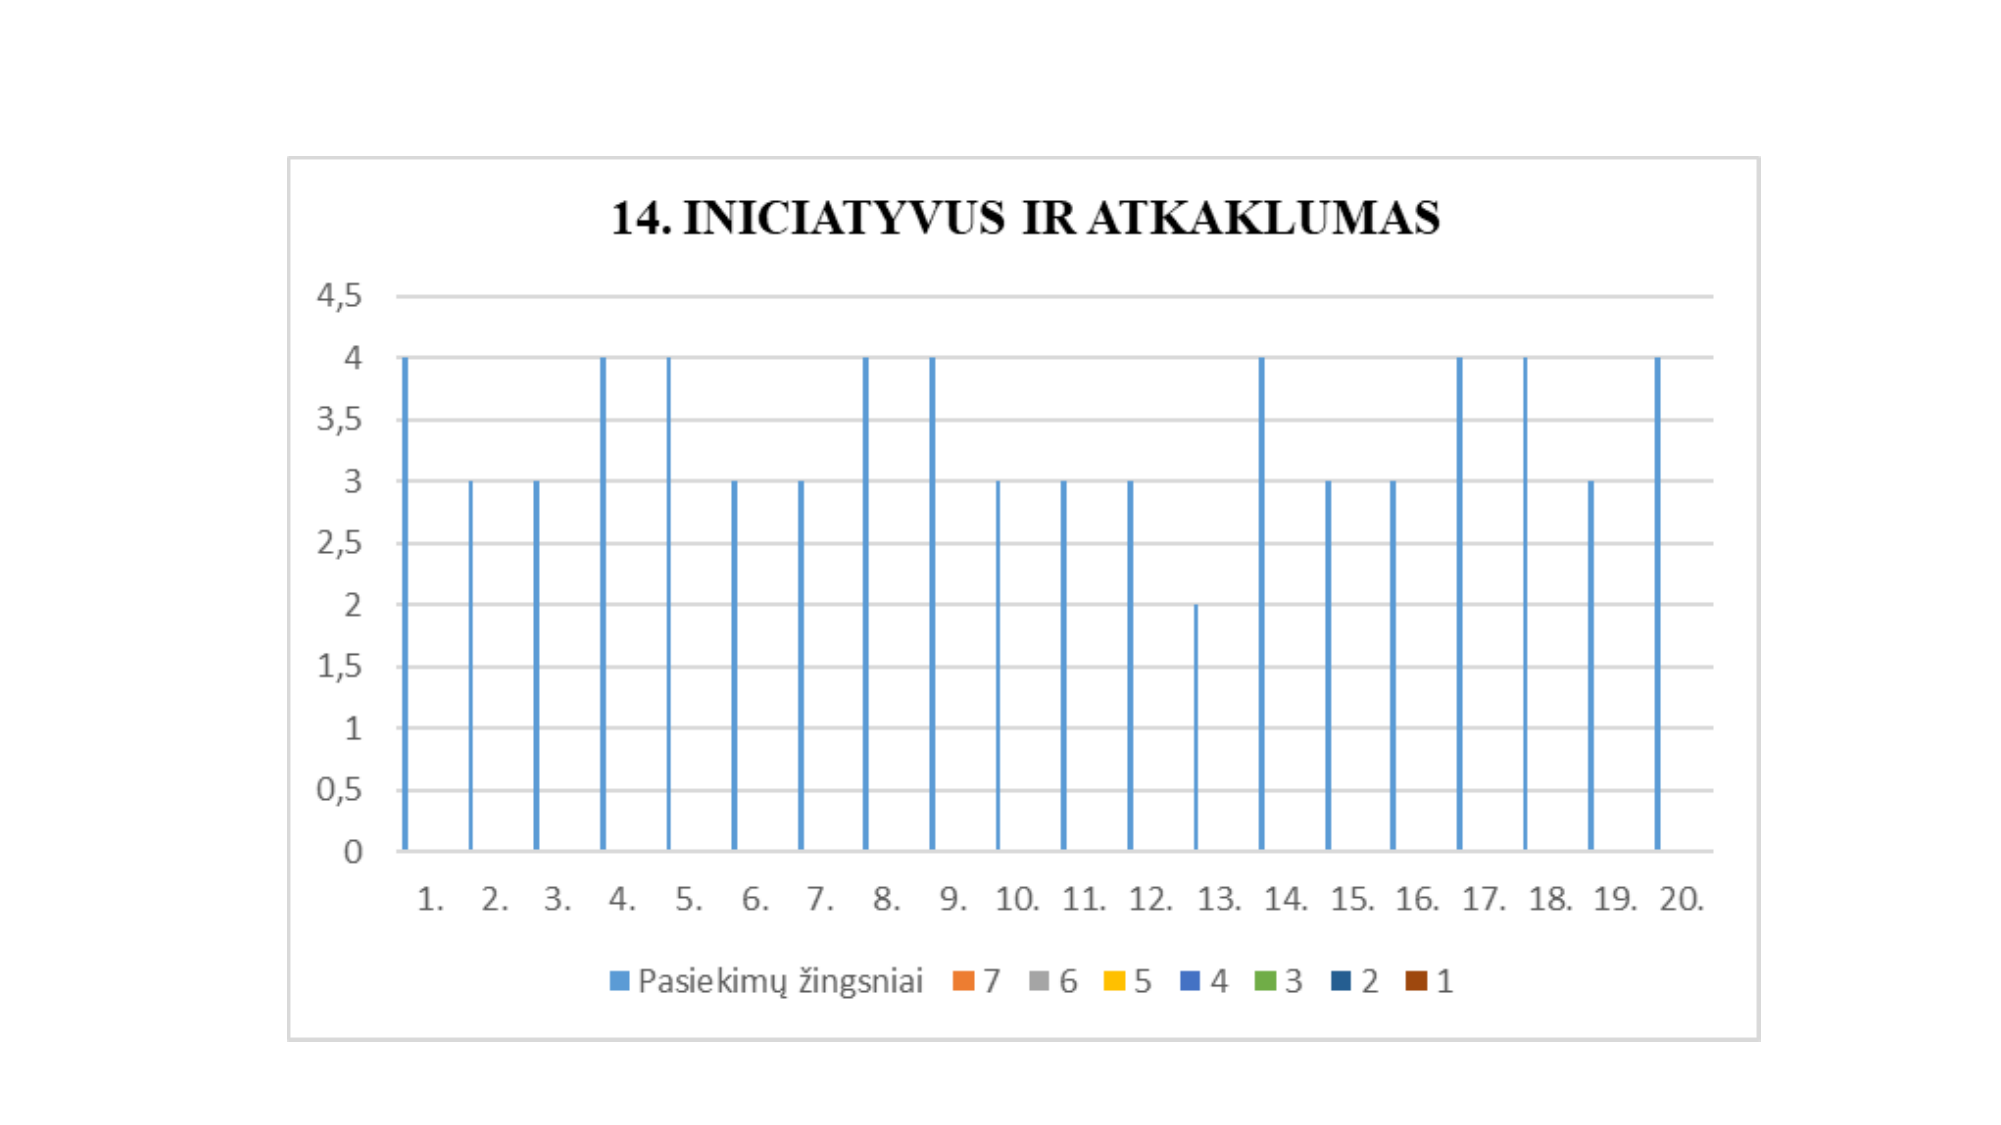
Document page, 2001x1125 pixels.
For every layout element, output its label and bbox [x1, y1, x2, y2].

picture [287, 156, 1761, 1042]
